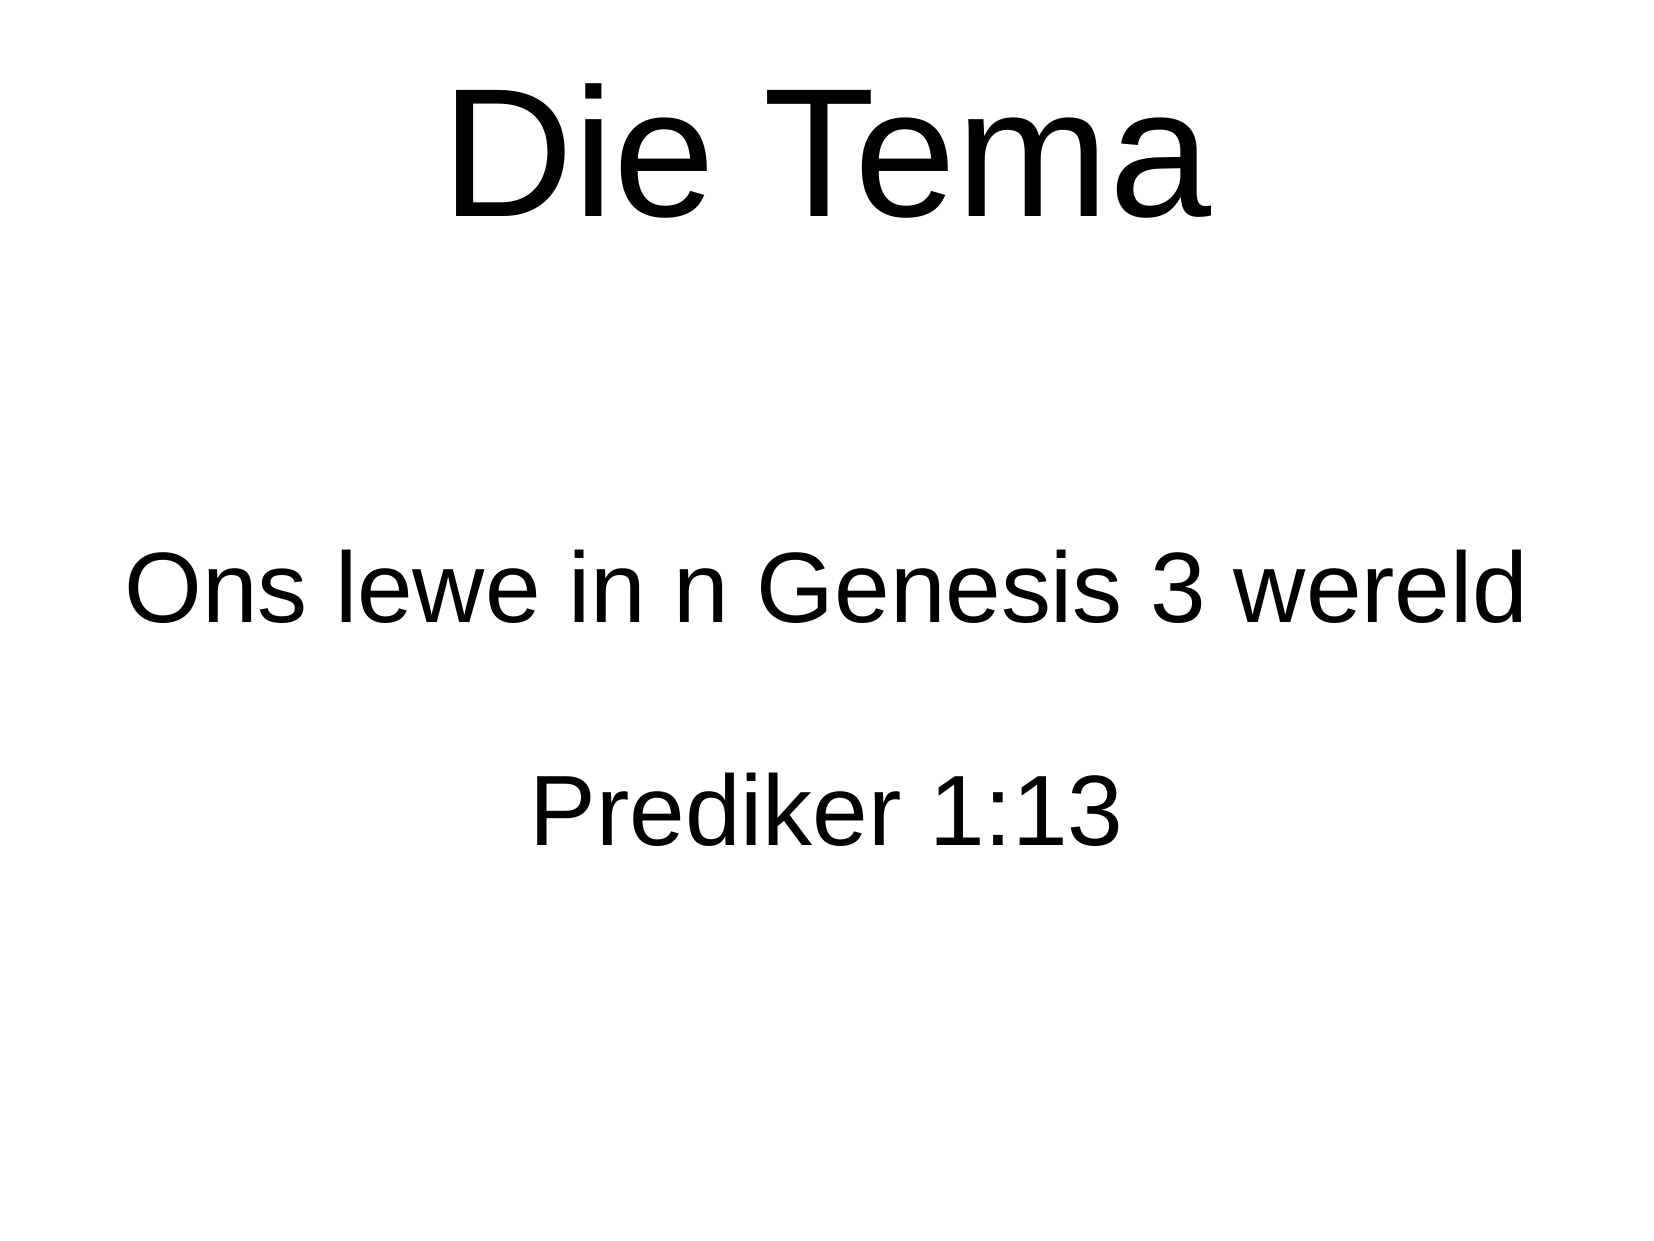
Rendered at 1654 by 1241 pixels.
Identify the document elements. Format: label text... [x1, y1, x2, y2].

subtitle Ons lewe in n Genesis 3 wereld Prediker 1:13 [82, 290, 1571, 1109]
title Die Tema [82, 49, 1571, 257]
